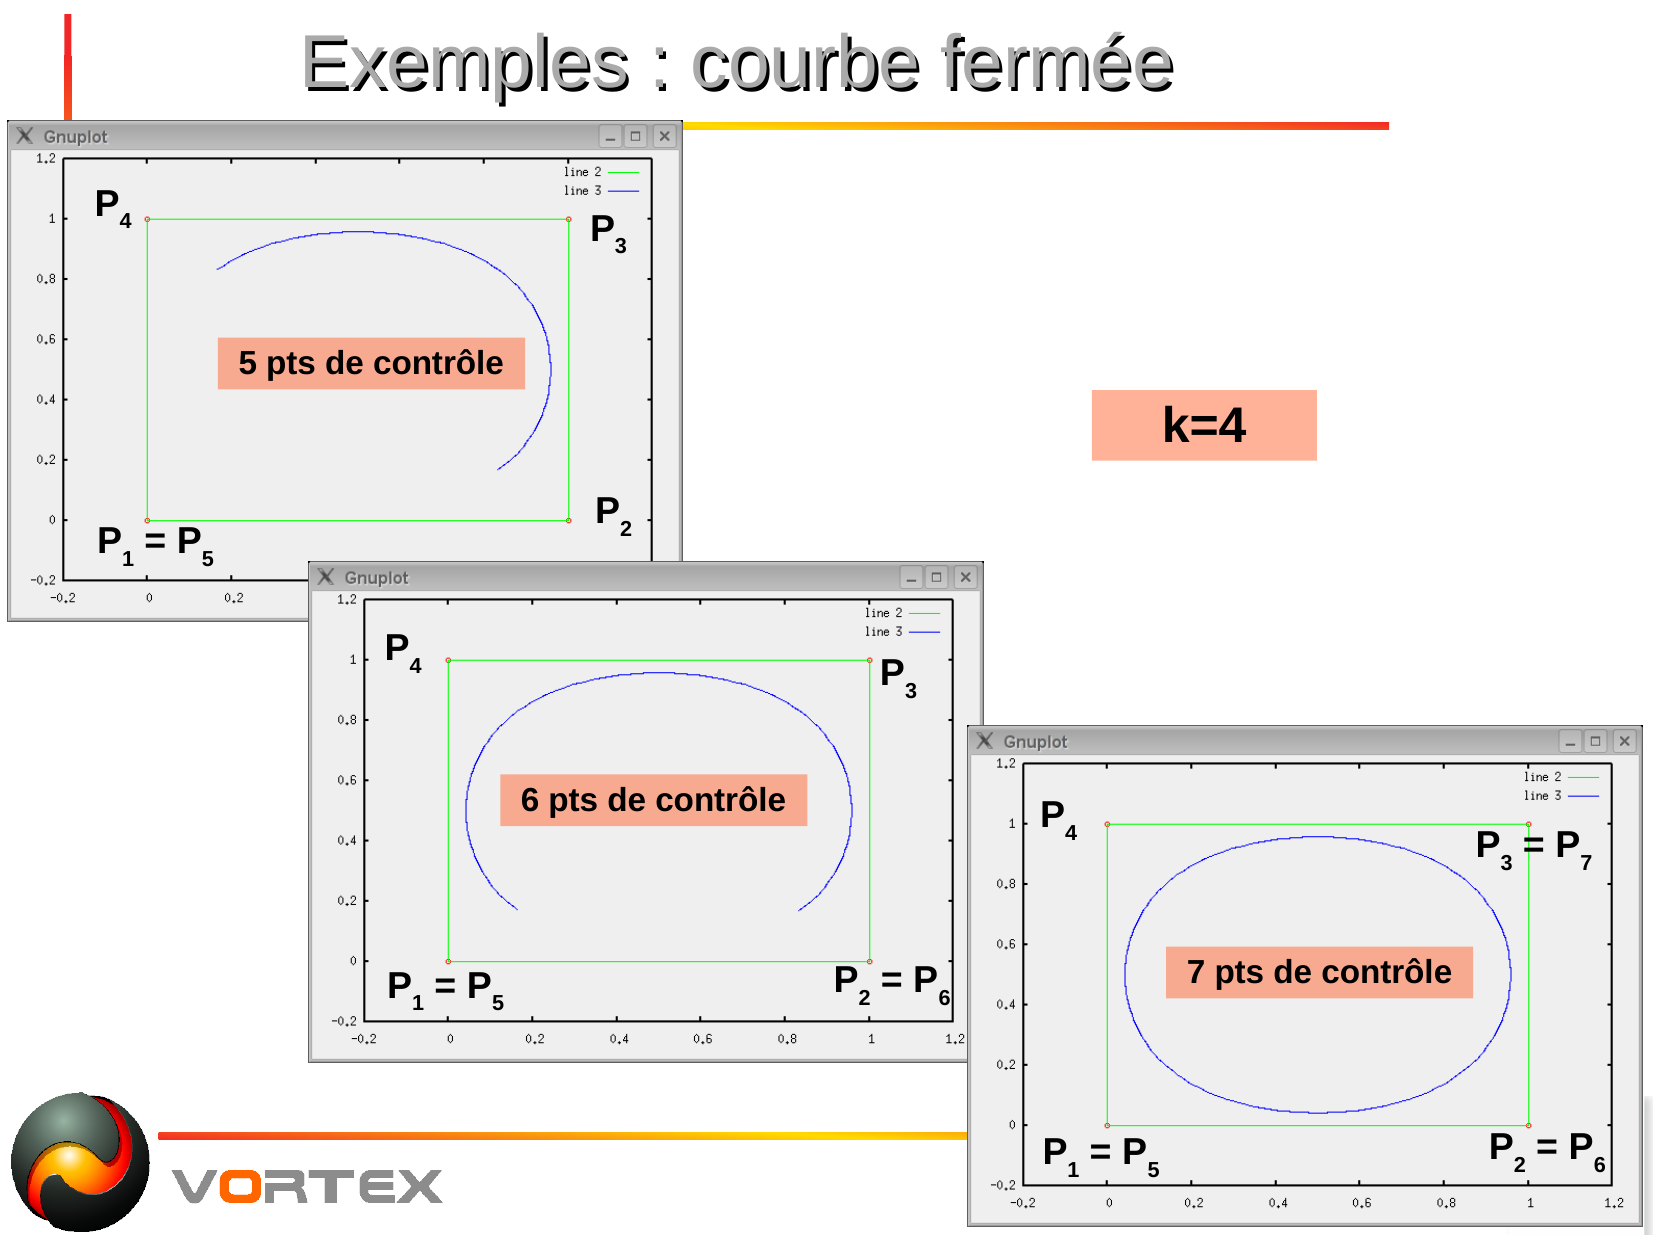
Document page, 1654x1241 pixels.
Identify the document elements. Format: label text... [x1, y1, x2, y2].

text_box P2 [572, 482, 656, 548]
text_box P4 [361, 619, 445, 686]
text_box 7 pts de contrôle [1166, 946, 1474, 999]
text_box 5 pts de contrôle [217, 337, 526, 390]
text_box P1 = P5 [1013, 1123, 1189, 1190]
text_box k=4 [1091, 390, 1317, 461]
text_box P1 = P5 [67, 512, 244, 579]
text_box P3 = P7 [1455, 816, 1613, 883]
text_box 6 pts de contrôle [500, 774, 808, 827]
text_box P3 [566, 199, 650, 266]
text_box P2 = P6 [1464, 1118, 1631, 1185]
text_box P1 = P5 [357, 956, 534, 1023]
picture [7, 120, 1653, 1235]
text_box P2 = P6 [808, 951, 976, 1018]
picture [11, 1092, 443, 1232]
text_box P3 [856, 644, 940, 711]
text_box P4 [71, 174, 155, 241]
title Exemples : courbe fermée [82, 4, 1392, 120]
text_box P4 [1016, 786, 1101, 853]
